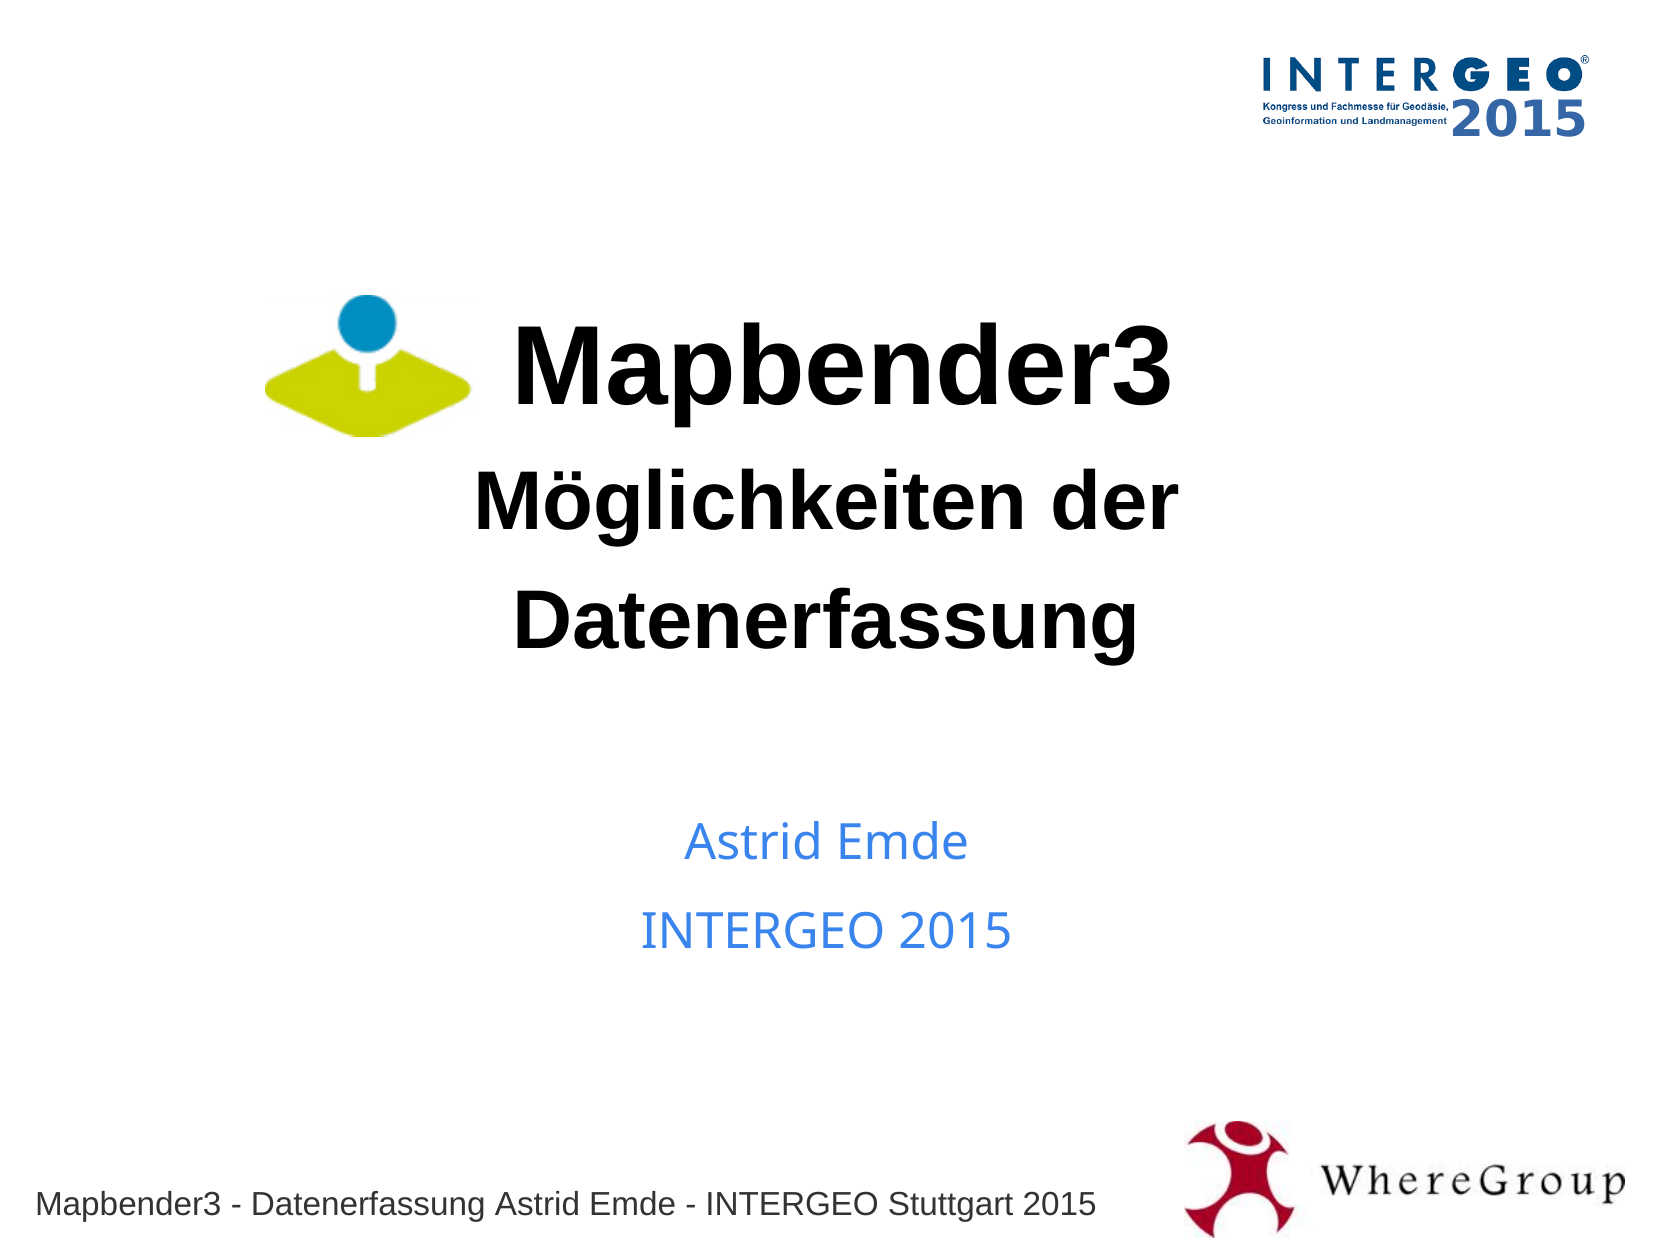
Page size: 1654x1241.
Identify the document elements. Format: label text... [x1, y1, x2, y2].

picture [265, 295, 475, 437]
picture [1263, 55, 1589, 126]
picture [1496, 105, 1507, 126]
text_box Mapbender3 Möglichkeiten der Datenerfassung Astrid Emde INTERGEO 2015 [118, 295, 1536, 972]
picture [1184, 1121, 1625, 1238]
